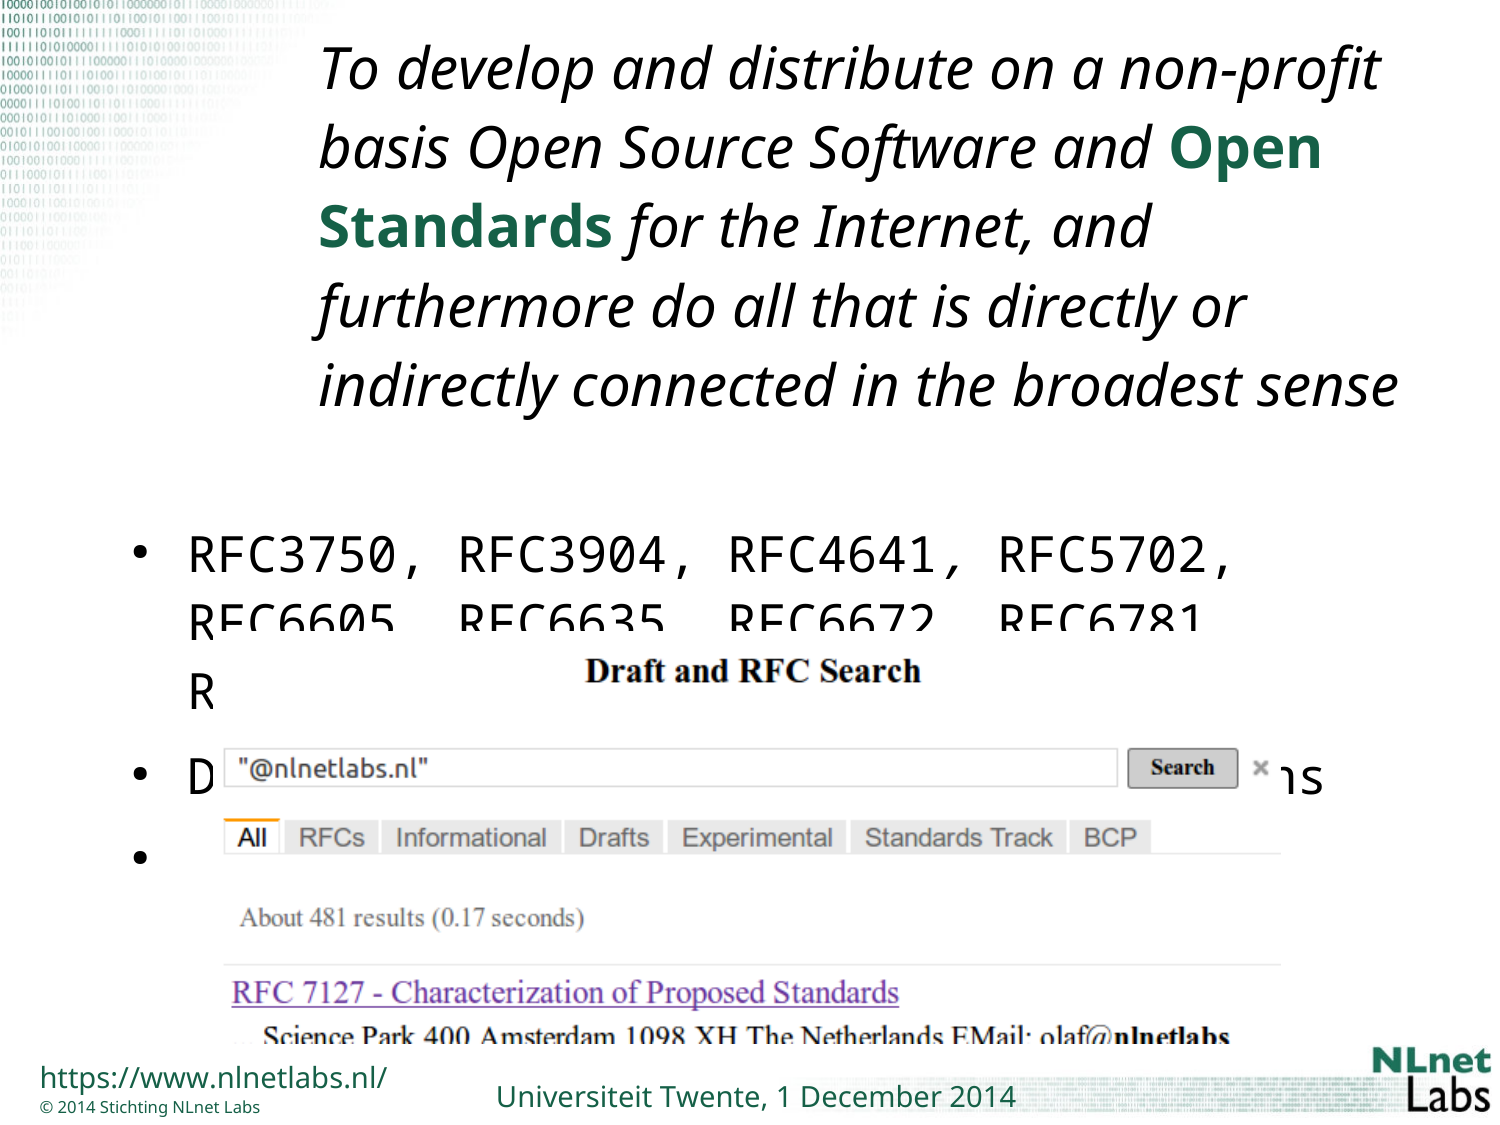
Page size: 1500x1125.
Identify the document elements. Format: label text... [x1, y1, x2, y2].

picture [213, 631, 1492, 1124]
list To develop and distribute on a non-profit basis Open Source Software and Open Standards for the Internet, and furthermore do all that is directly or indirectly connected in the broadest sense RFC3750, RFC3904, RFC4641, RFC5702, RFC6605, RFC6635, RFC6672, RFC6781, RFC7129 Draft-wijngaards-dnsop-confidentialdns [75, 26, 1463, 770]
picture [0, 0, 365, 365]
